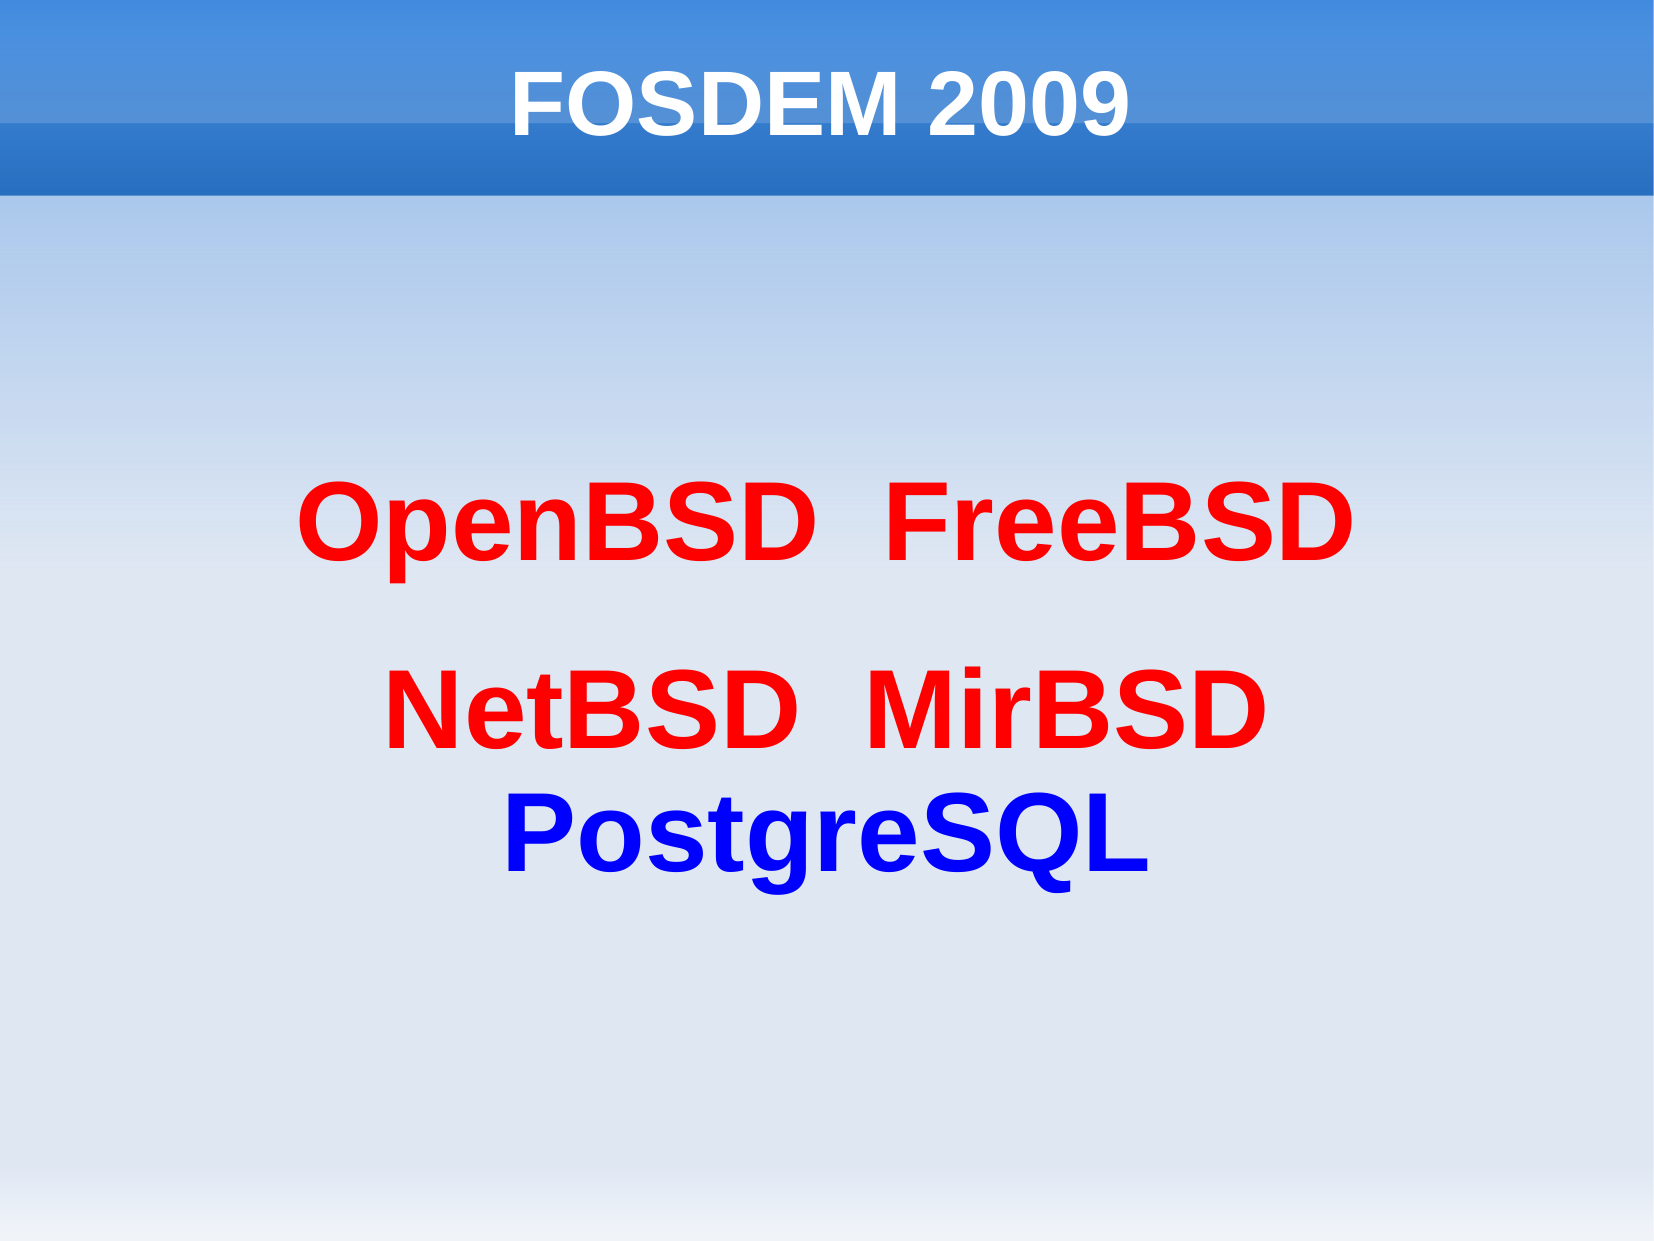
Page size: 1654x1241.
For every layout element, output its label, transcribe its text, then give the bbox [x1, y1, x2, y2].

picture [0, 0, 1654, 1241]
title FOSDEM 2009 [76, 7, 1565, 200]
text_box PostgreSQL [486, 761, 1167, 903]
text_box OpenBSD FreeBSD NetBSD MirBSD [280, 388, 1373, 717]
